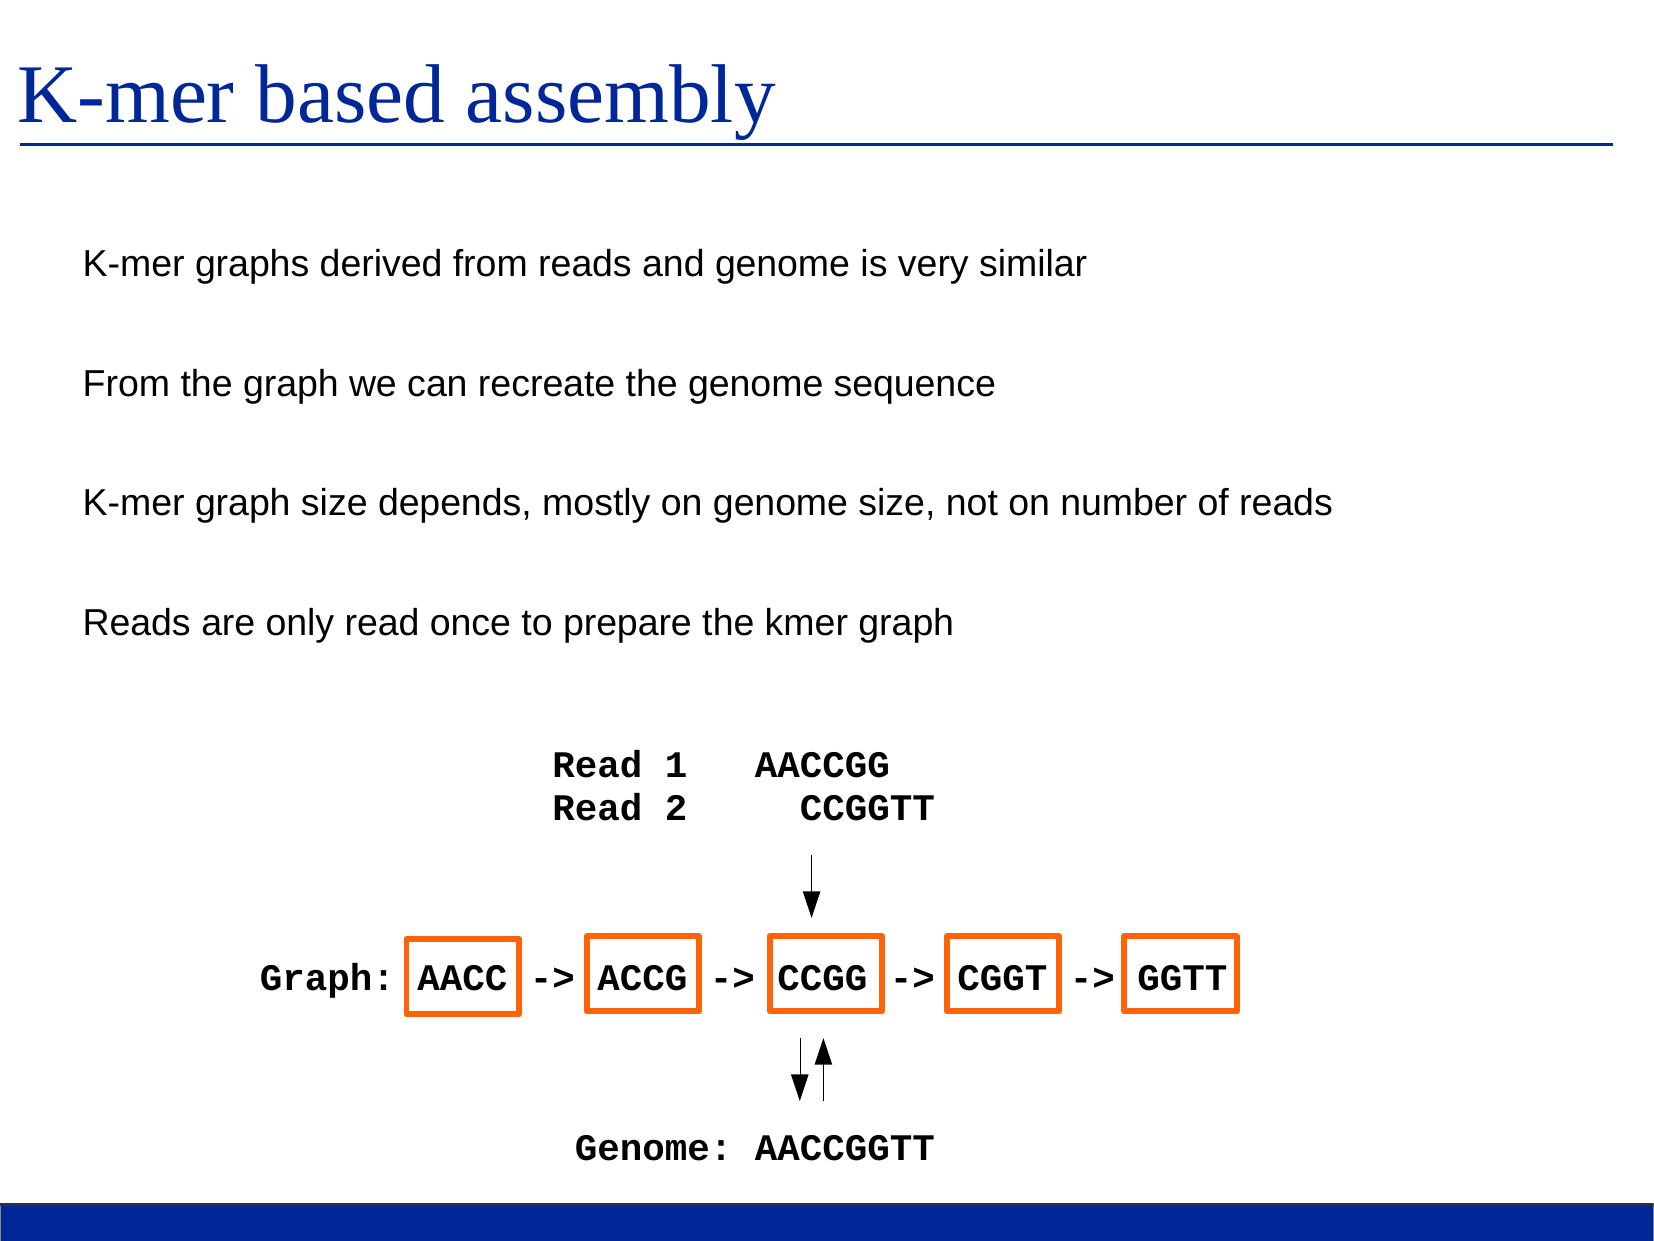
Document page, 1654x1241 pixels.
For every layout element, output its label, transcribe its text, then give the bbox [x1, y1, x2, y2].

list K-mer graphs derived from reads and genome is very similar From the graph we can recreate the genome sequence K-mer graph size depends, mostly on genome size, not on number of reads Reads are only read once to prepare the kmer graph [82, 242, 1571, 652]
title K-mer based assembly [17, 0, 1589, 198]
text_box Read 1 AACCGG Read 2 CCGGTT Graph: AACC -> ACCG -> CCGG -> CGGT -> GGTT Genome: AACCGGTT [245, 739, 1311, 1222]
